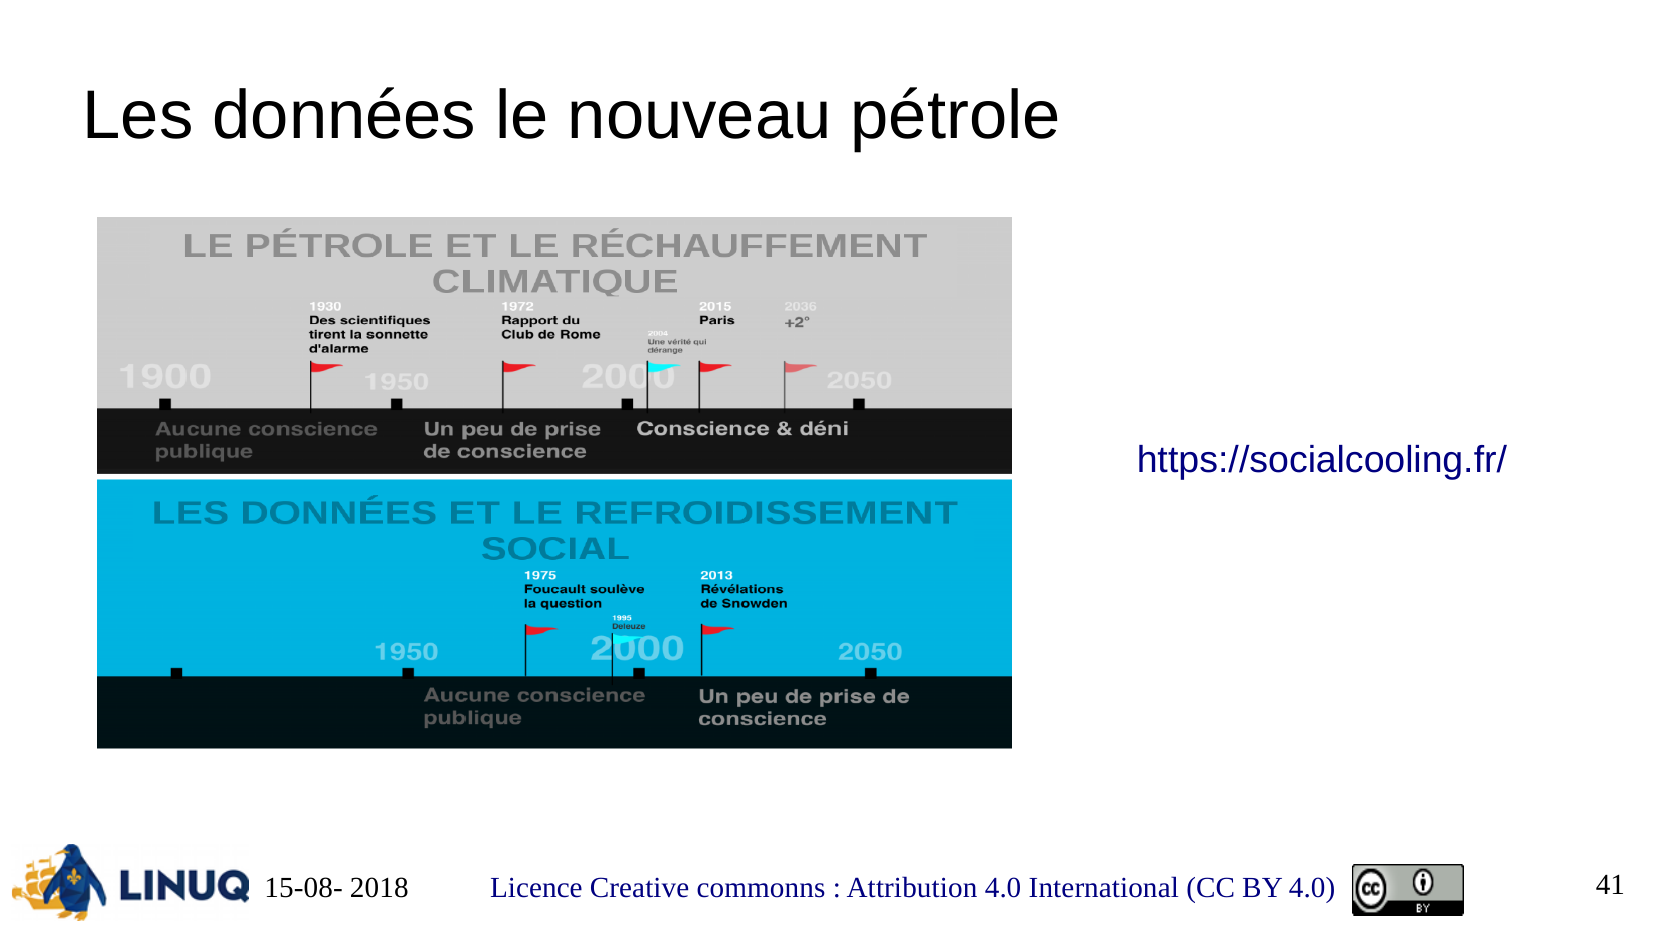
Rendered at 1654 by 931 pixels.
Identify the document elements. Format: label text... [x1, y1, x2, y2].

title Les données le nouveau pétrole [82, 37, 1571, 193]
picture [11, 844, 249, 921]
picture [94, 212, 1022, 753]
text_box https://socialcooling.fr/ [1122, 431, 1523, 489]
picture [1352, 864, 1464, 916]
